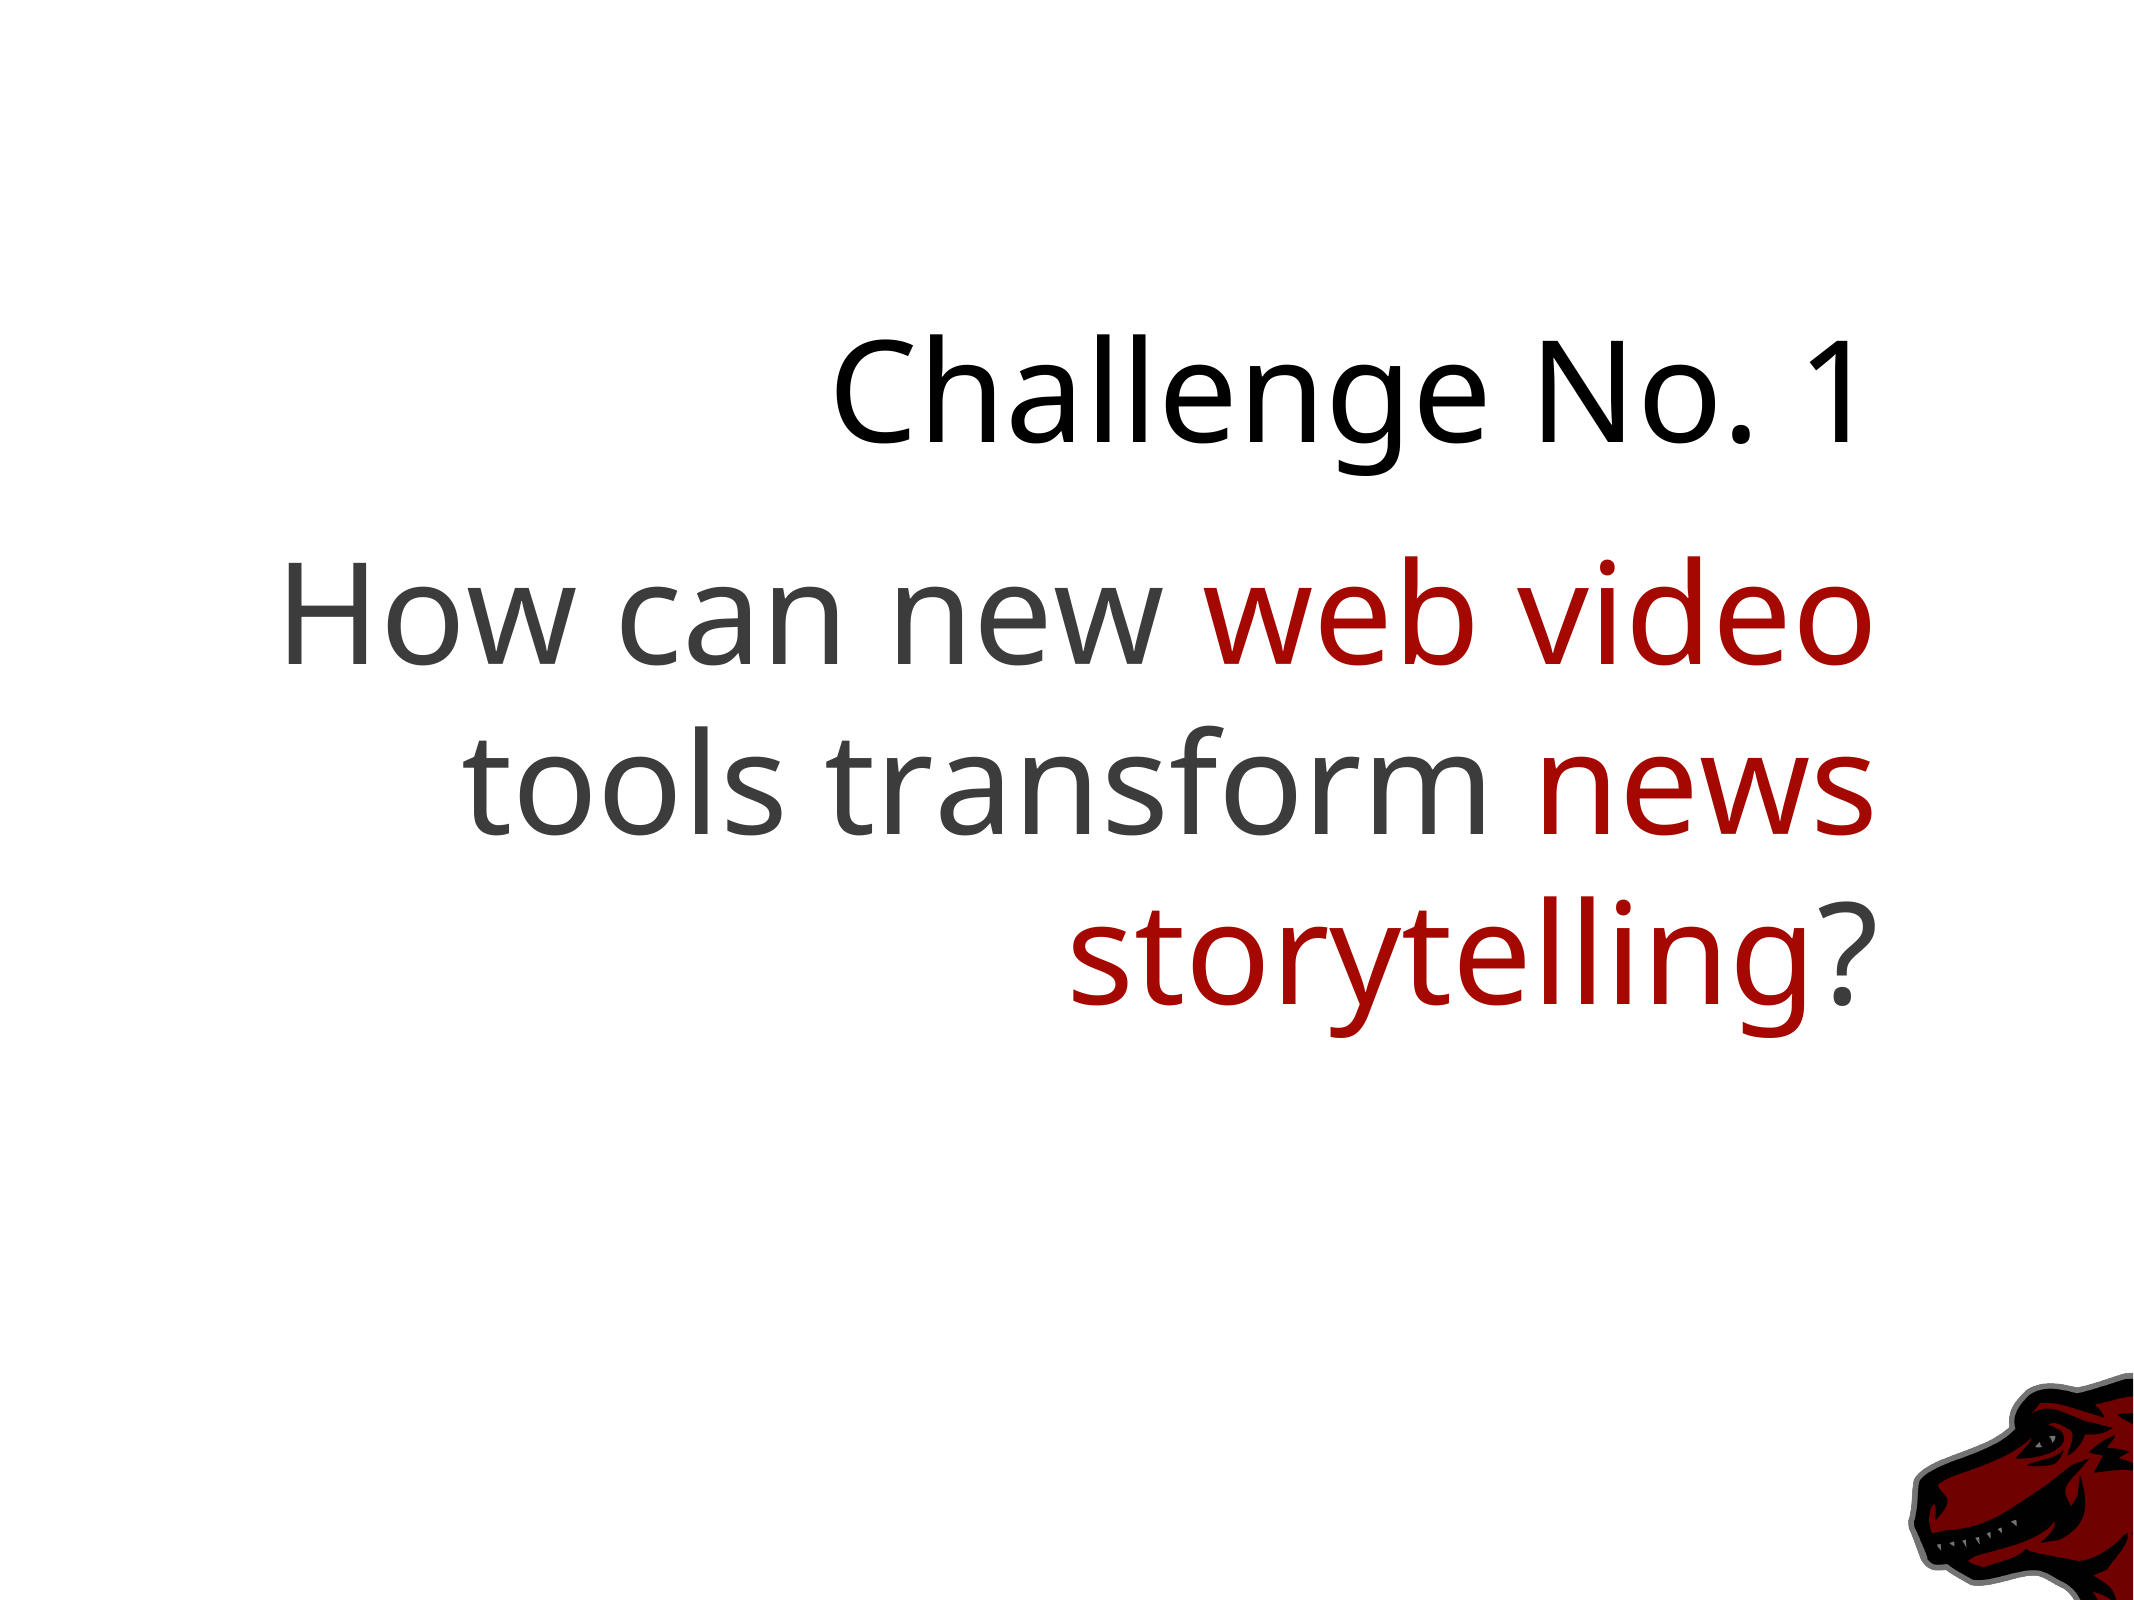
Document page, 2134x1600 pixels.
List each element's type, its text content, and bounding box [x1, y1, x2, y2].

text_box Challenge No. 1 How can new web video tools transform news storytelling? [114, 216, 1880, 1288]
picture [1889, 1372, 2134, 1600]
